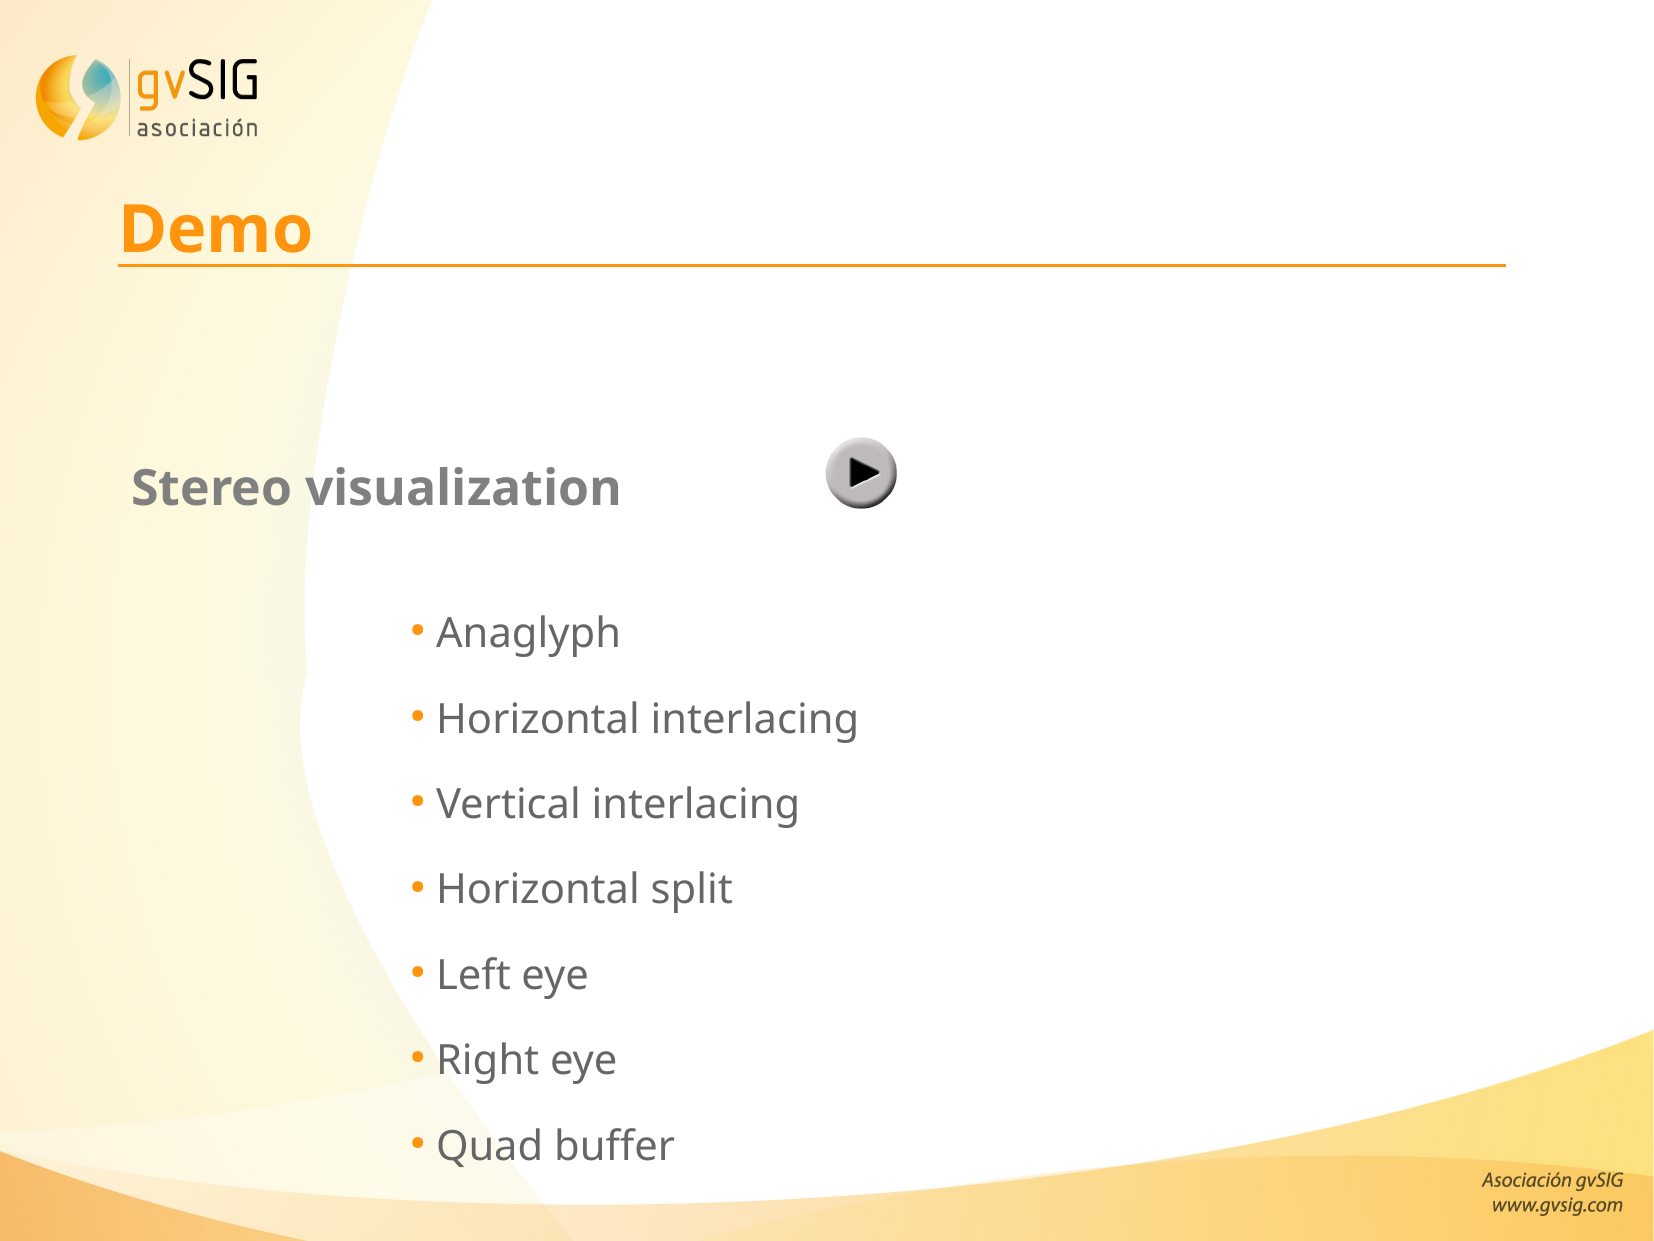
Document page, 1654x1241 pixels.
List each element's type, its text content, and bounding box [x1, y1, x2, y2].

picture [0, 0, 1654, 1241]
title Demo [118, 177, 1607, 276]
title Stereo visualization [118, 441, 770, 531]
text_box Anaglyph Horizontal interlacing Vertical interlacing Horizontal split Left eye Right eye Quad buffer [395, 566, 1107, 1067]
